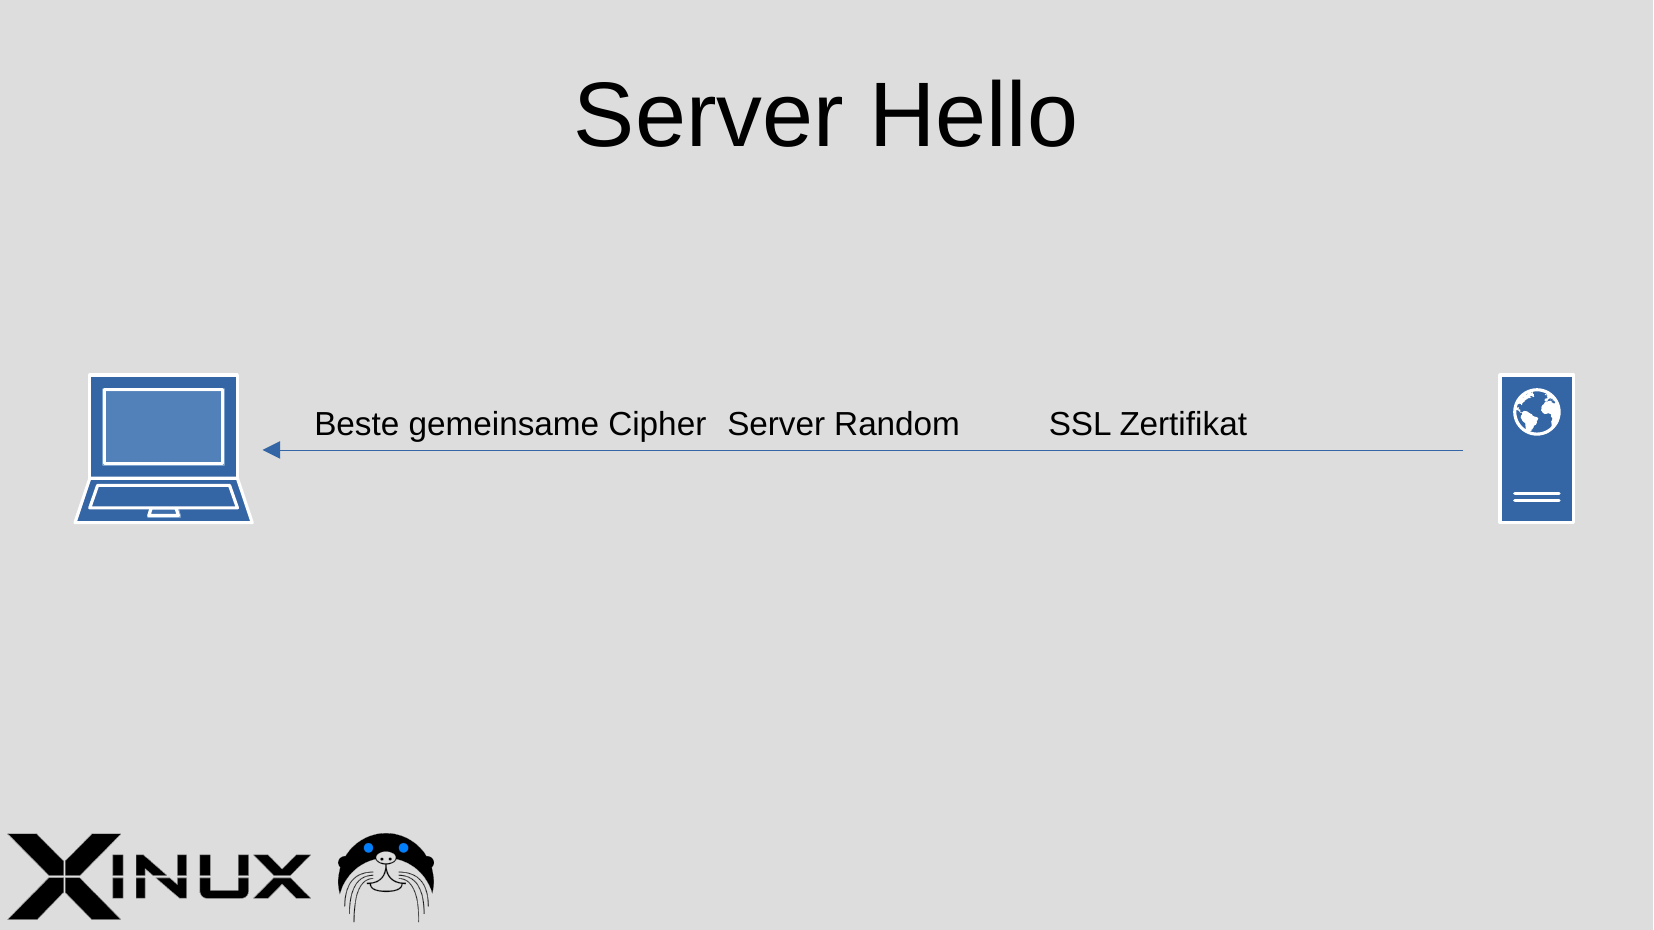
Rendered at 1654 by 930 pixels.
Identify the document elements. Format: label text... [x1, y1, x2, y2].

text_box SSL Zertifikat [1033, 398, 1263, 450]
text_box Server Random [722, 398, 976, 450]
text_box Beste gemeinsame Cipher [299, 398, 722, 488]
text_box [75, 375, 253, 523]
text_box [1500, 375, 1574, 523]
picture [0, 824, 440, 929]
title Server Hello [82, 37, 1571, 193]
